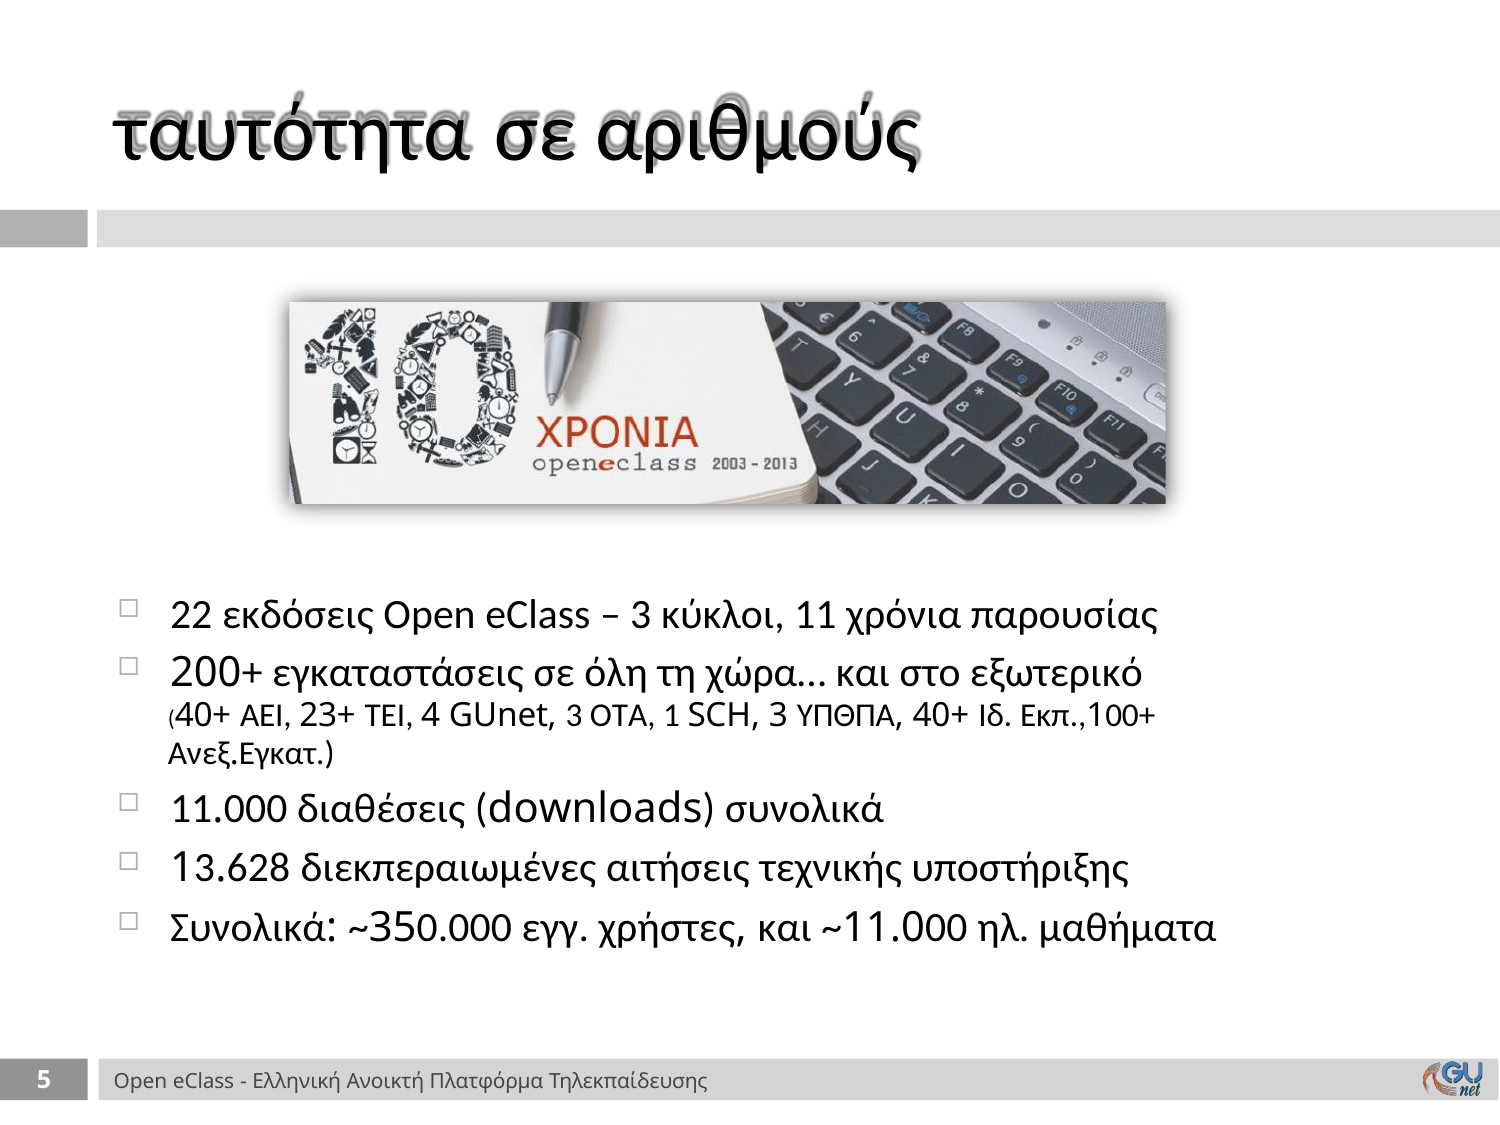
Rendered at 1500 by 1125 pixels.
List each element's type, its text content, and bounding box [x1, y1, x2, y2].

text_box 22 εκδόσεις Open eClass – 3 κύκλοι, 11 χρόνια παρουσίας 200+ εγκαταστάσεις σε όλη τη χώρα… και στο εξωτερικό (40+ ΑΕΙ, 23+ ΤΕΙ, 4 GUnet, 3 ΟΤΑ, 1 SCH, 3 ΥΠΘΠΑ, 40+ Ιδ. Εκπ.,100+ Ανεξ.Εγκατ.) 11.000 διαθέσεις (downloads) συνολικά 13.628 διεκπεραιωμένες αιτήσεις τεχνικής υποστήριξης Συνολικά: ~350.000 εγγ. χρήστες, και ~11.000 ηλ. μαθήματα [113, 586, 1311, 908]
text_box 5 [26, 1063, 62, 1093]
text_box Open eClass - Ελληνική Ανοικτή Πλατφόρμα Τηλεκπαίδευσης [111, 1068, 753, 1094]
title ταυτότητα σε αριθμούς [89, 77, 1411, 165]
text_box [258, 271, 1197, 535]
text_box [63, 42, 995, 177]
text_box [98, 1058, 1499, 1101]
text_box [0, 1058, 88, 1101]
